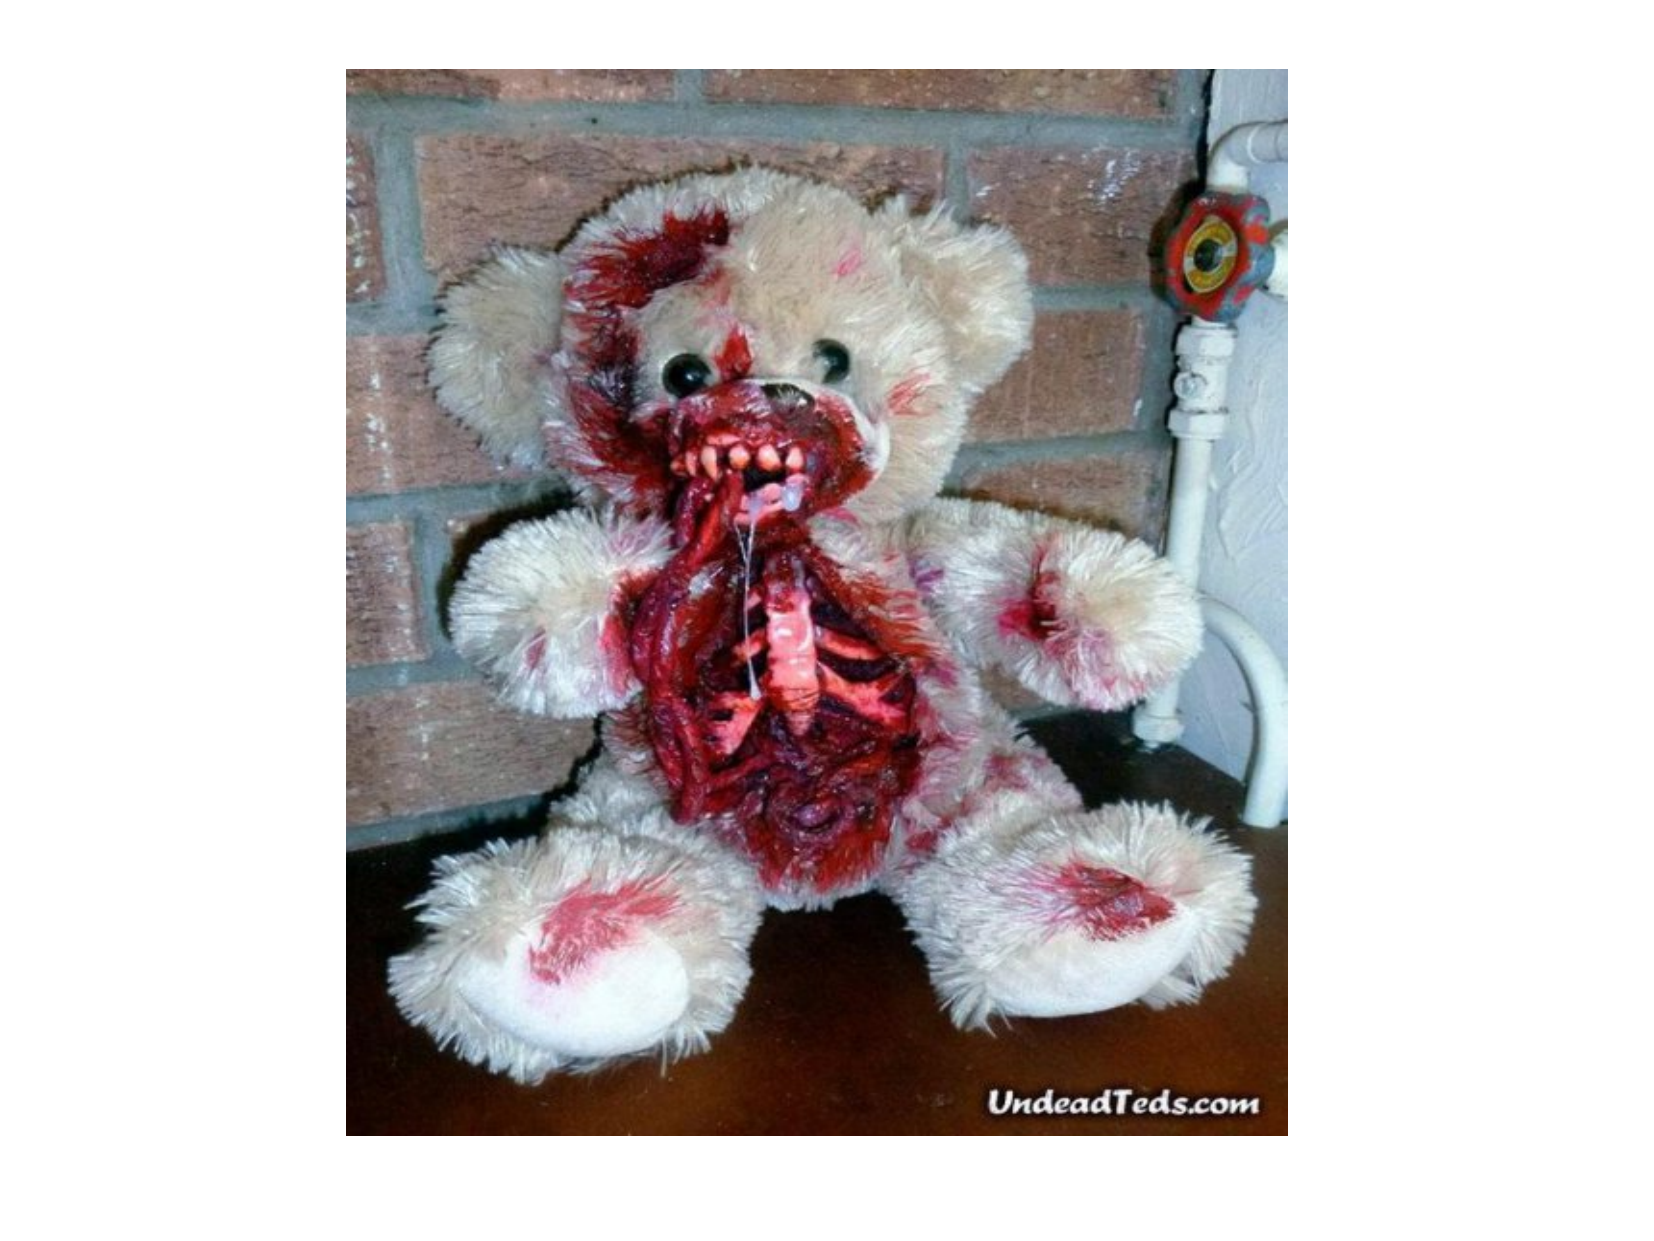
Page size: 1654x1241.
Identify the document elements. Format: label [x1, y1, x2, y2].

picture [346, 69, 1288, 1136]
